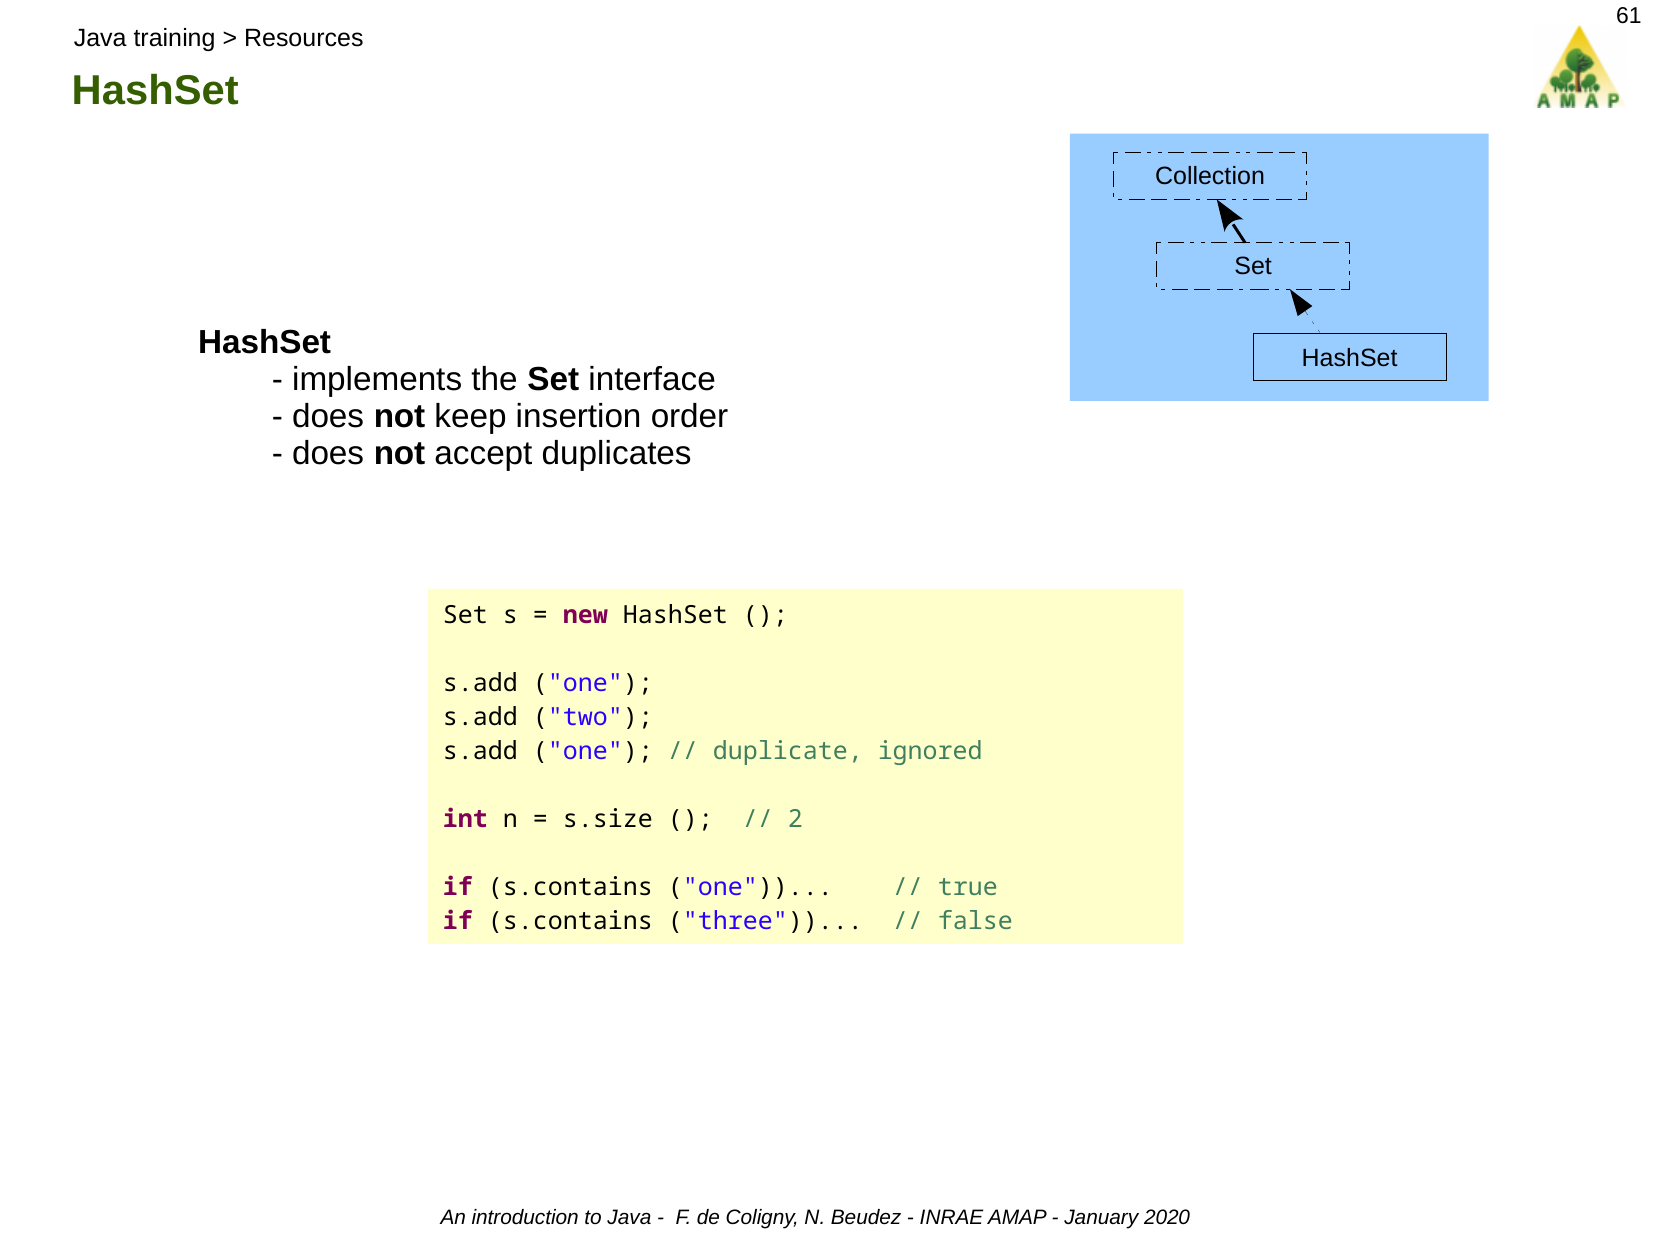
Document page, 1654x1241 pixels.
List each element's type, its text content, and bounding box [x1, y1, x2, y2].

text_box Collection [1113, 152, 1307, 200]
text_box HashSet - implements the Set interface - does not keep insertion order - does not accept duplicates [183, 316, 749, 481]
text_box Set s = new HashSet (); s.add ("one"); s.add ("two"); s.add ("one"); // duplicate, ignored int n = s.size (); // 2 if (s.contains ("one"))... // true if (s.contains ("three"))... // false [428, 588, 1183, 920]
picture [1533, 25, 1627, 108]
text_box Set [1156, 242, 1350, 290]
text_box [1069, 133, 1489, 401]
text_box Java training > Resources [59, 16, 1004, 60]
text_box HashSet [56, 59, 1513, 121]
text_box HashSet [1253, 333, 1447, 381]
